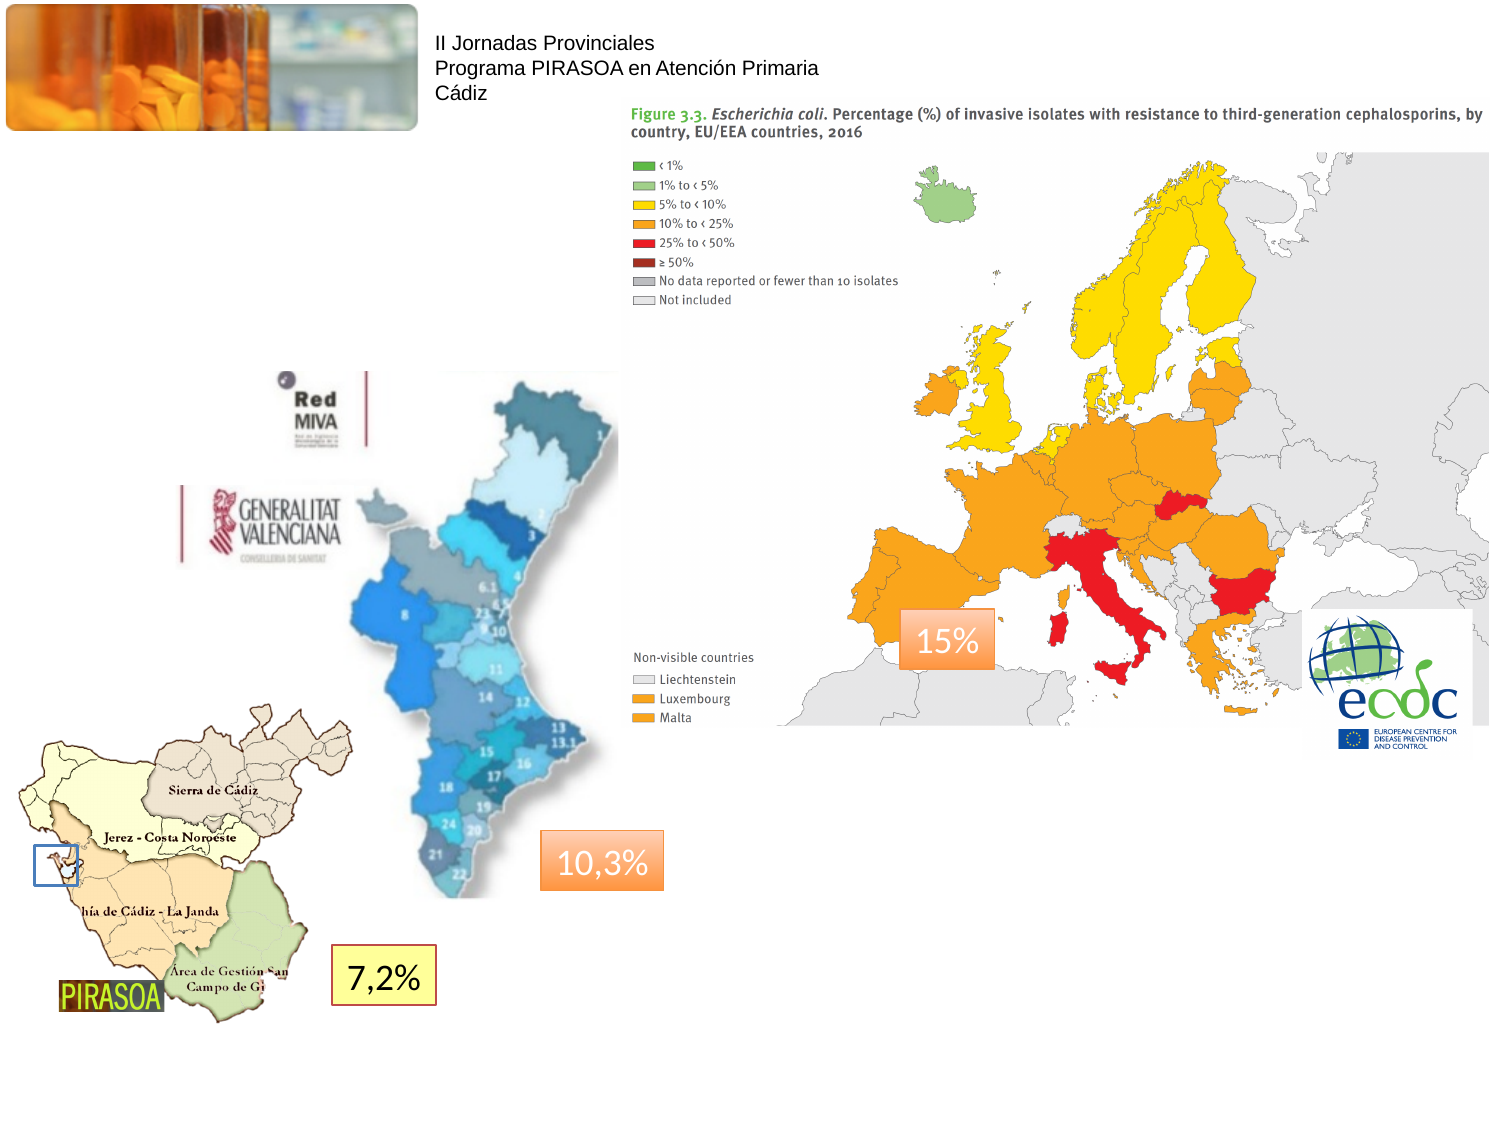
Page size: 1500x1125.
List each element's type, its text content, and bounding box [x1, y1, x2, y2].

picture [5, 4, 420, 131]
picture [621, 97, 1490, 760]
text_box 7,2% [332, 945, 436, 1006]
text_box 10,3% [540, 830, 664, 891]
text_box II Jornadas Provinciales Programa PIRASOA en Atención Primaria Cádiz [420, 22, 882, 112]
picture [0, 371, 619, 1034]
text_box 15% [900, 609, 995, 669]
